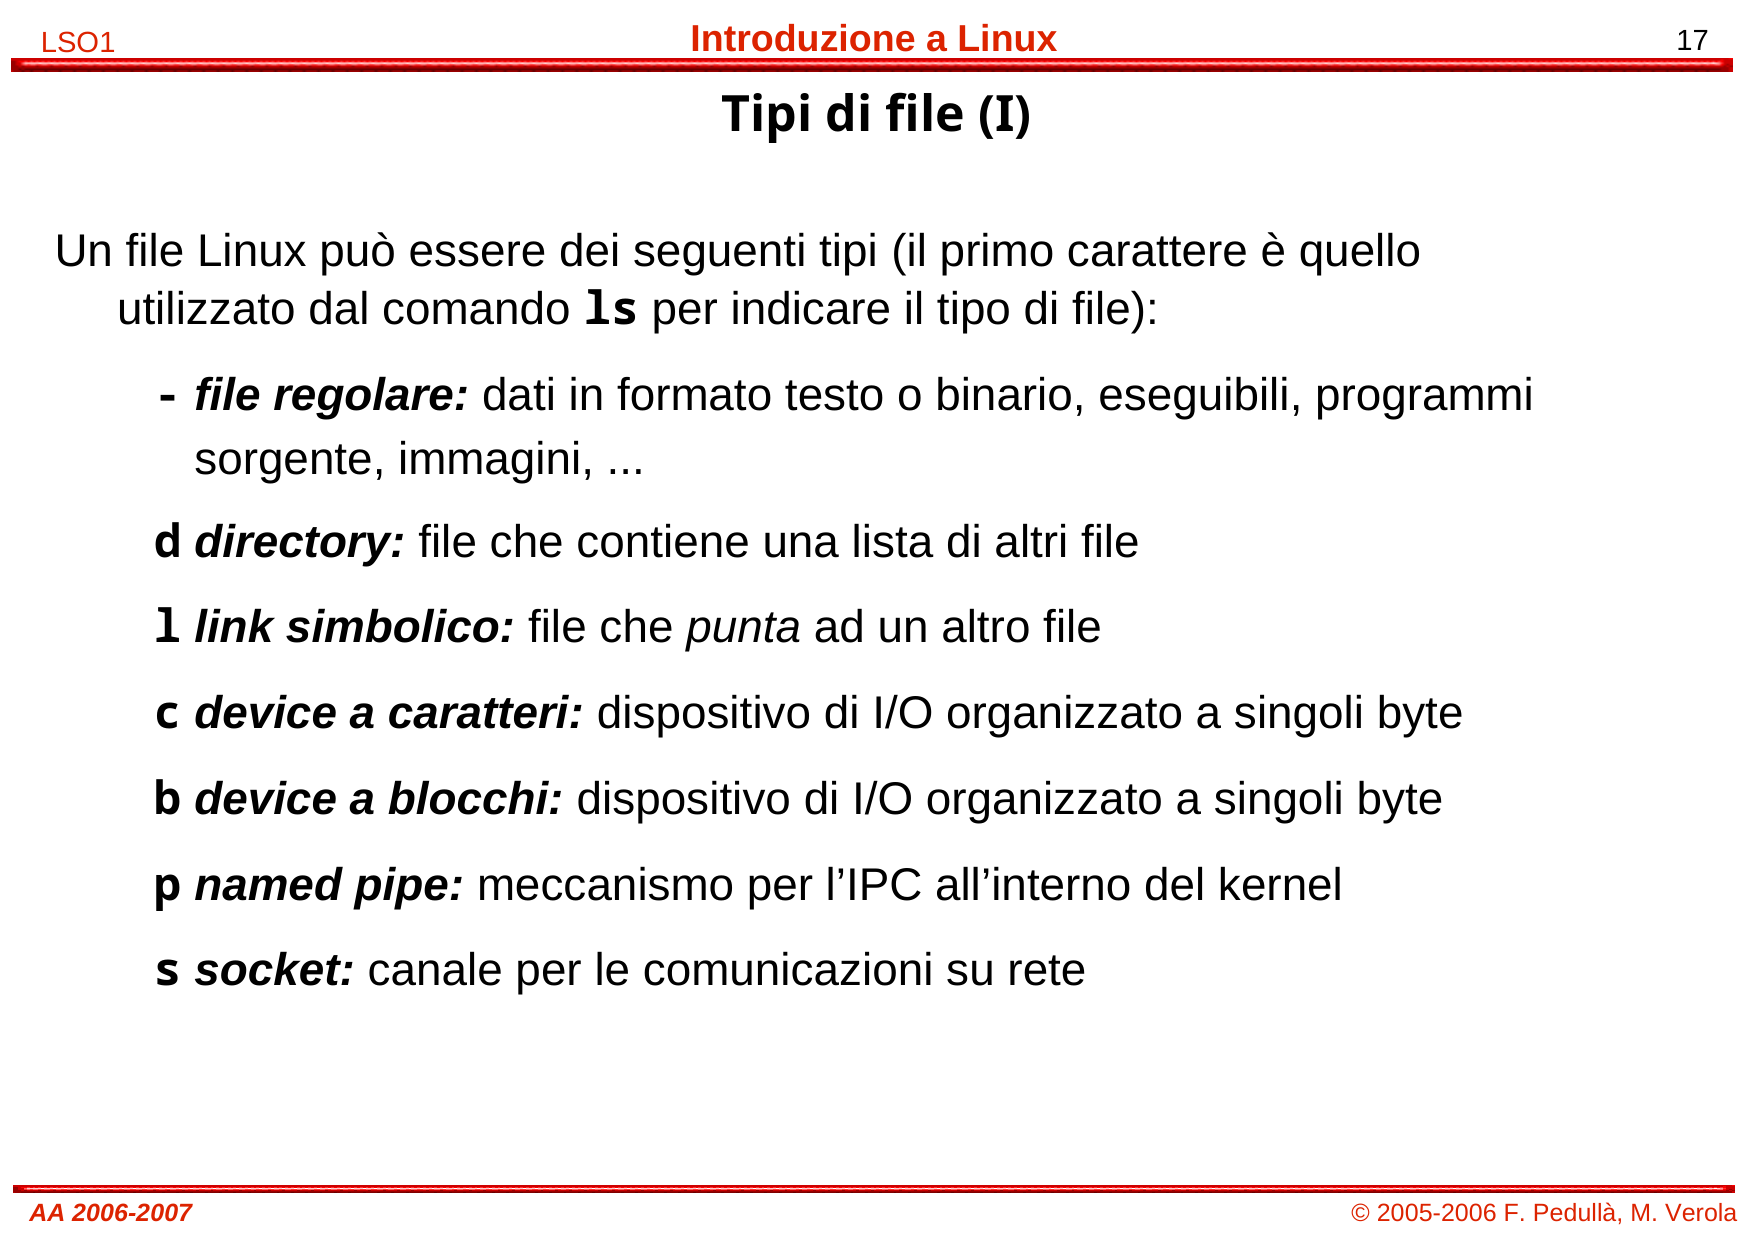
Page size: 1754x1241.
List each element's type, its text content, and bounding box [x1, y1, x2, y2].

list Un file Linux può essere dei seguenti tipi (il primo carattere è quello utilizzato dal comando ls per indicare il tipo di file): - file regolare: dati in formato testo o binario, eseguibili, programmi sorgente, immagini, ... d directory: file che contiene una lista di altri file l link simbolico: file che punta ad un altro file c device a caratteri: dispositivo di I/O organizzato a singoli byte b device a blocchi: dispositivo di I/O organizzato a singoli byte p named pipe: meccanismo per l’IPC all’interno del kernel s socket: canale per le comunicazioni su rete [54, 221, 1600, 980]
picture [13, 1185, 1735, 1193]
title Tipi di file (I) [40, 66, 1714, 162]
picture [11, 58, 1733, 72]
